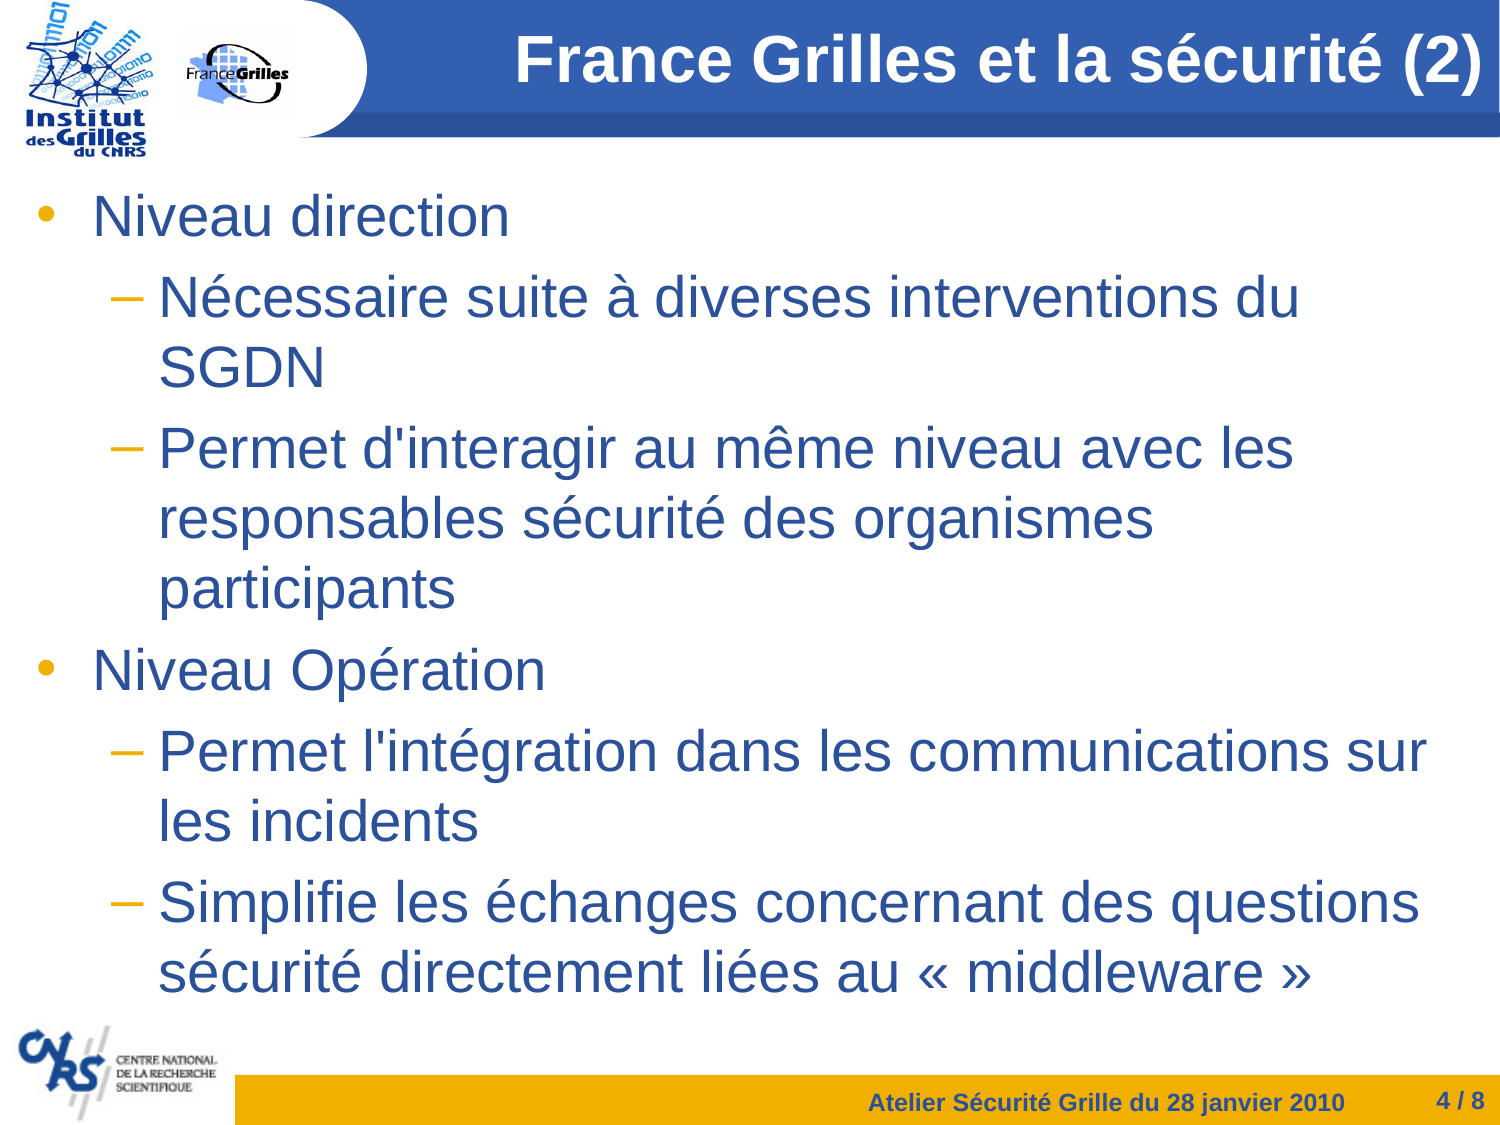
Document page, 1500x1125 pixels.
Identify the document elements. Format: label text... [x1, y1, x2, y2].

title France Grilles et la sécurité (2) [395, 0, 1500, 113]
list Niveau direction Nécessaire suite à diverses interventions du SGDN Permet d'interagir au même niveau avec les responsables sécurité des organismes participants Niveau Opération Permet l'intégration dans les communications sur les incidents Simplifie les échanges concernant des questions sécurité directement liées au « middleware » [21, 170, 1472, 1063]
picture [0, 1023, 235, 1125]
text_box Atelier Sécurité Grille du 28 janvier 2010 [261, 1079, 1362, 1125]
text_box <numéro> / 8 [1397, 1076, 1500, 1125]
picture [0, 0, 298, 159]
